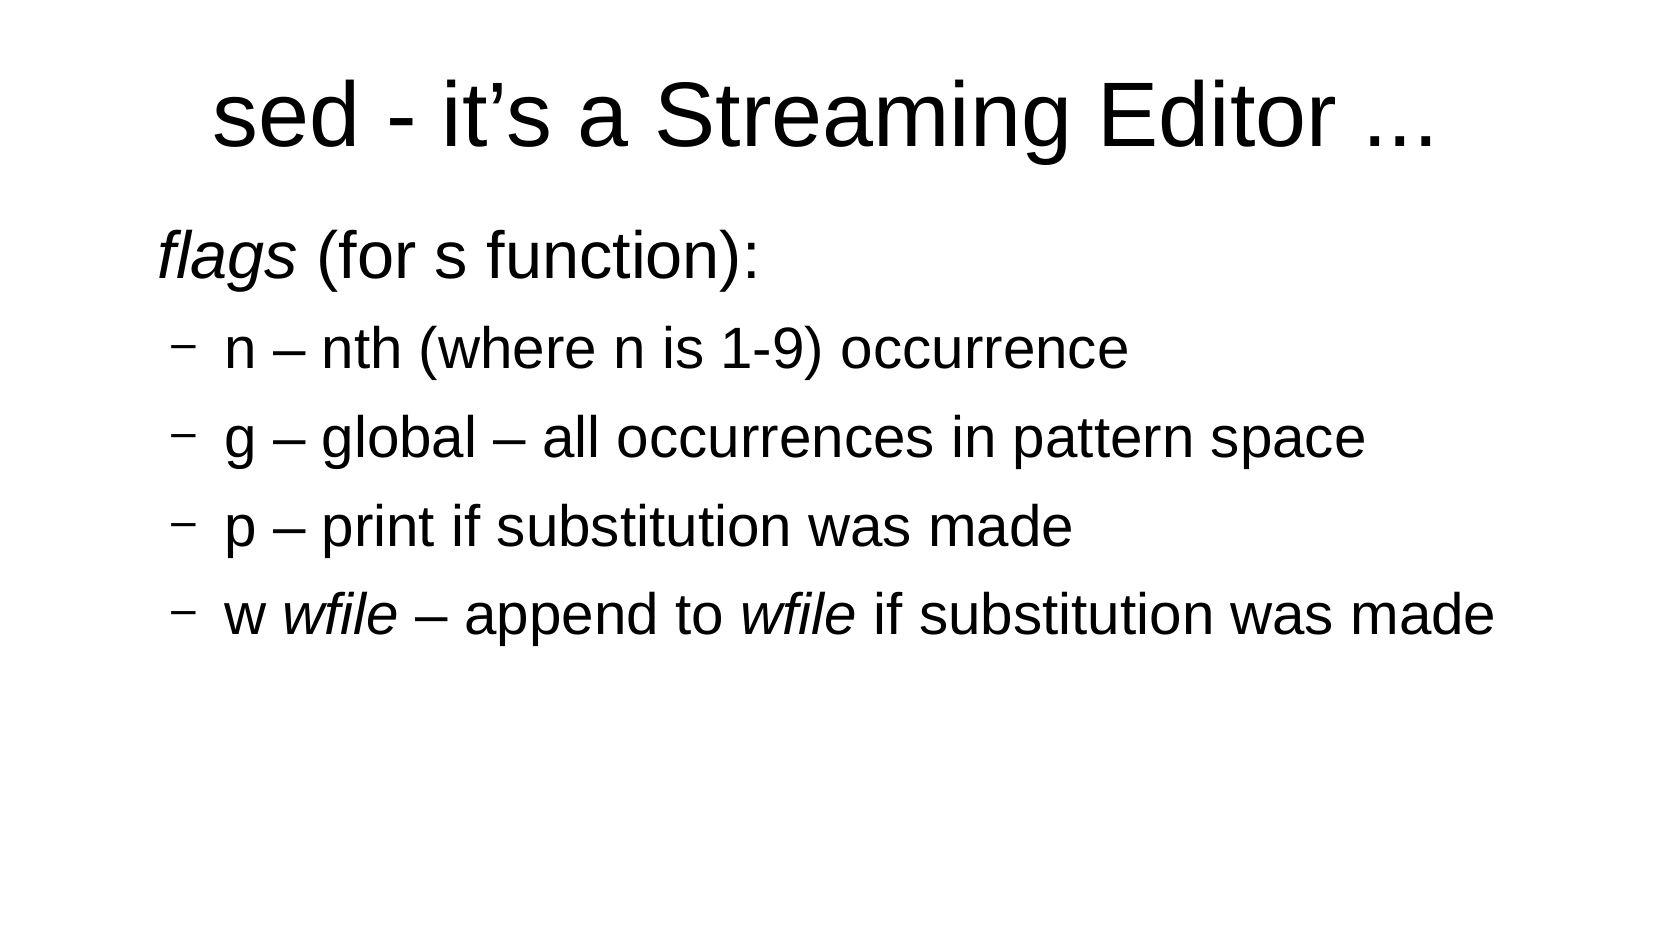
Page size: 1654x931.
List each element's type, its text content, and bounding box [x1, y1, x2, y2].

list flags (for s function): n – nth (where n is 1-9) occurrence g – global – all occurrences in pattern space p – print if substitution was made w wfile – append to wfile if substitution was made [82, 217, 1571, 758]
title sed - it’s a Streaming Editor ... [82, 37, 1571, 193]
